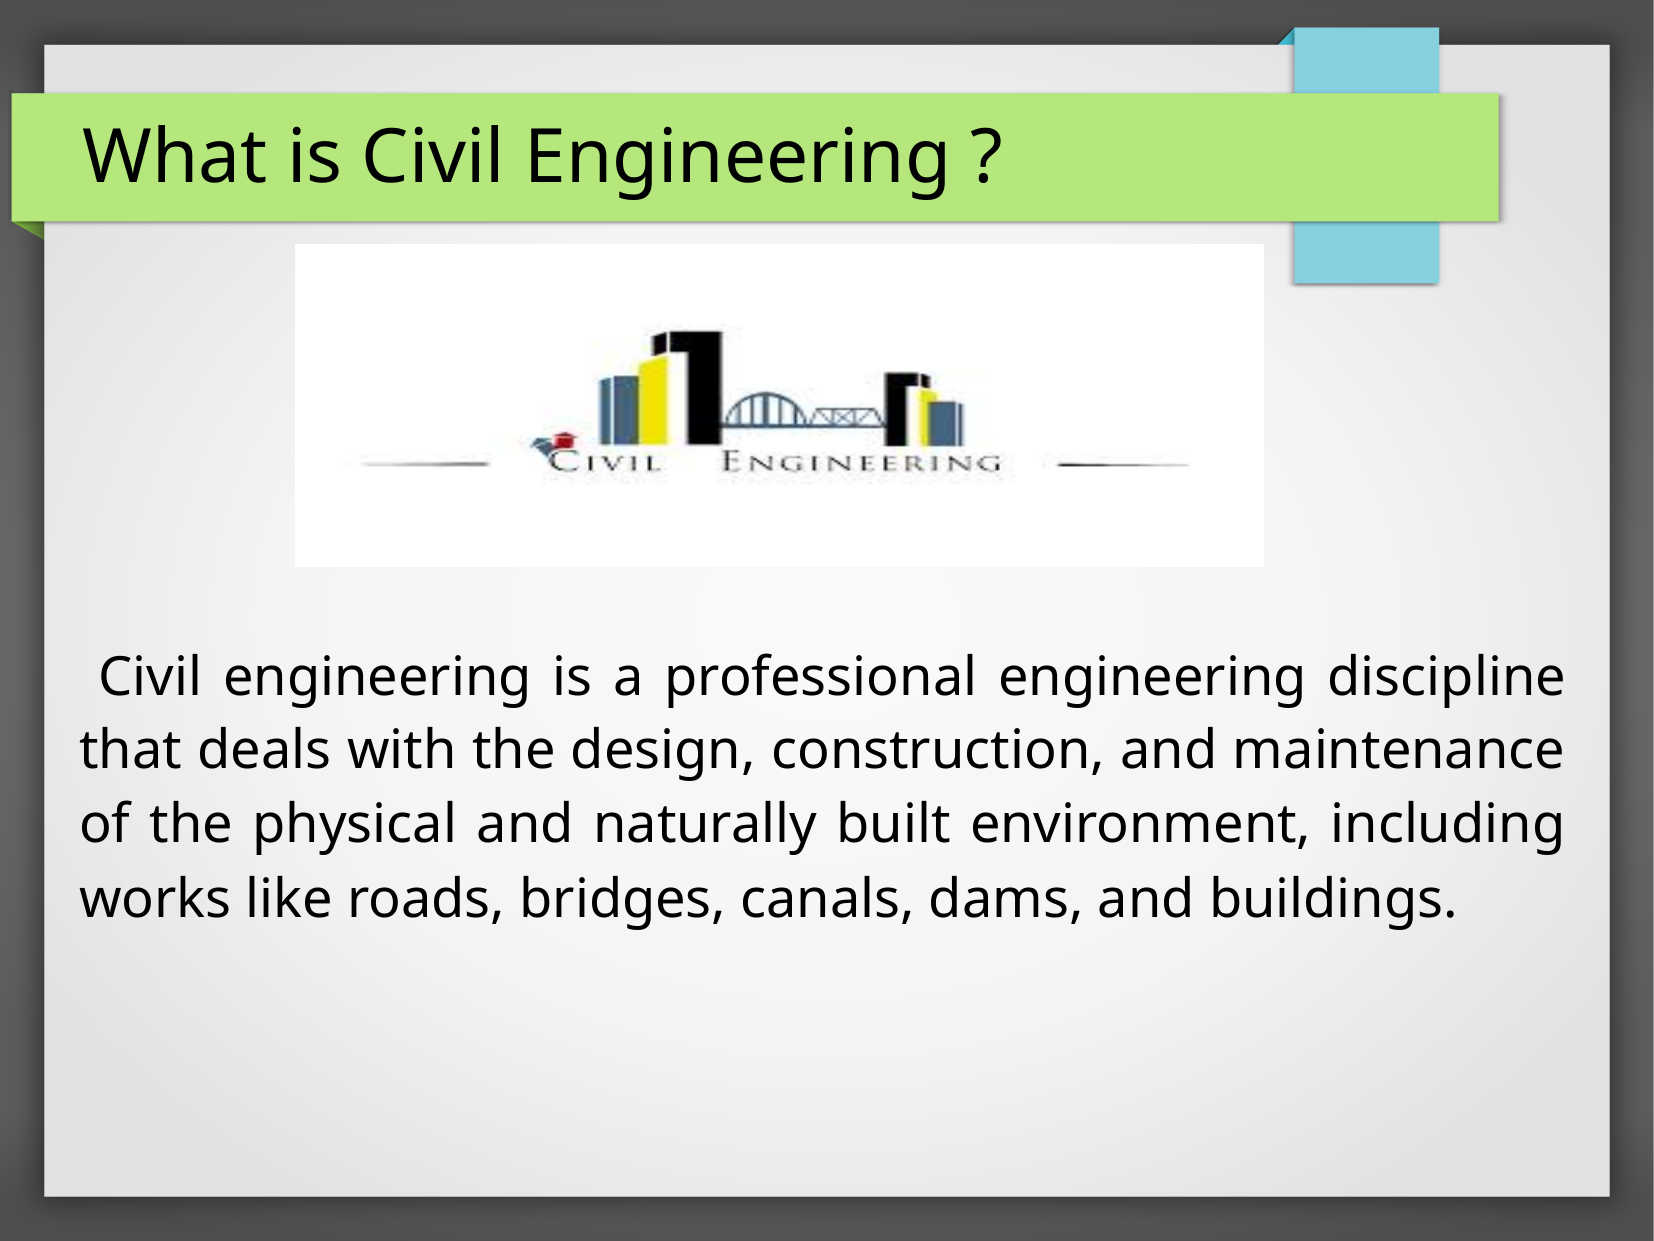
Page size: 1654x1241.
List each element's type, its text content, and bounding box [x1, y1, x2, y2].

subtitle Civil engineering is a professional engineering discipline that deals with the design, construction, and maintenance of the physical and naturally built environment, including works like roads, bridges, canals, dams, and buildings. [79, 56, 1568, 1144]
picture [0, 0, 1654, 1241]
